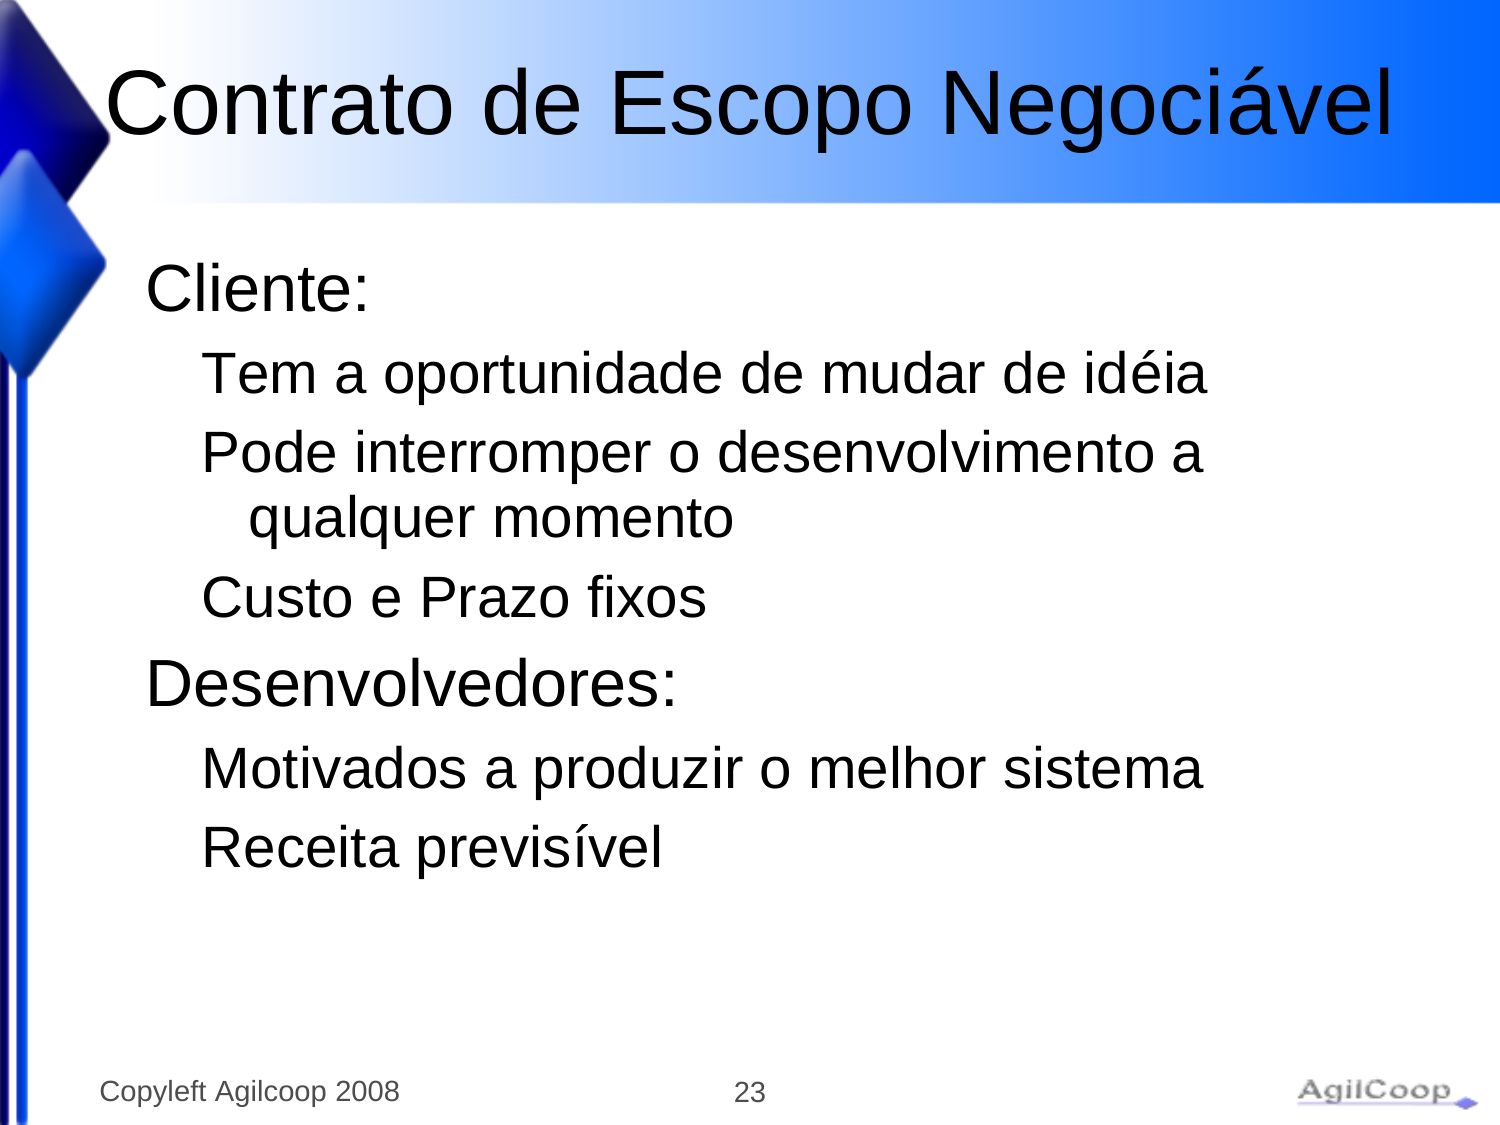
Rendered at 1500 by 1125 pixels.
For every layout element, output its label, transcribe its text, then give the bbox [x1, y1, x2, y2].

list Cliente: Tem a oportunidade de mudar de idéia Pode interromper o desenvolvimento a qualquer momento Custo e Prazo fixos Desenvolvedores: Motivados a produzir o melhor sistema Receita previsível [112, 243, 1425, 1006]
picture [0, 0, 1500, 1125]
title Contrato de Escopo Negociável [75, 8, 1426, 197]
